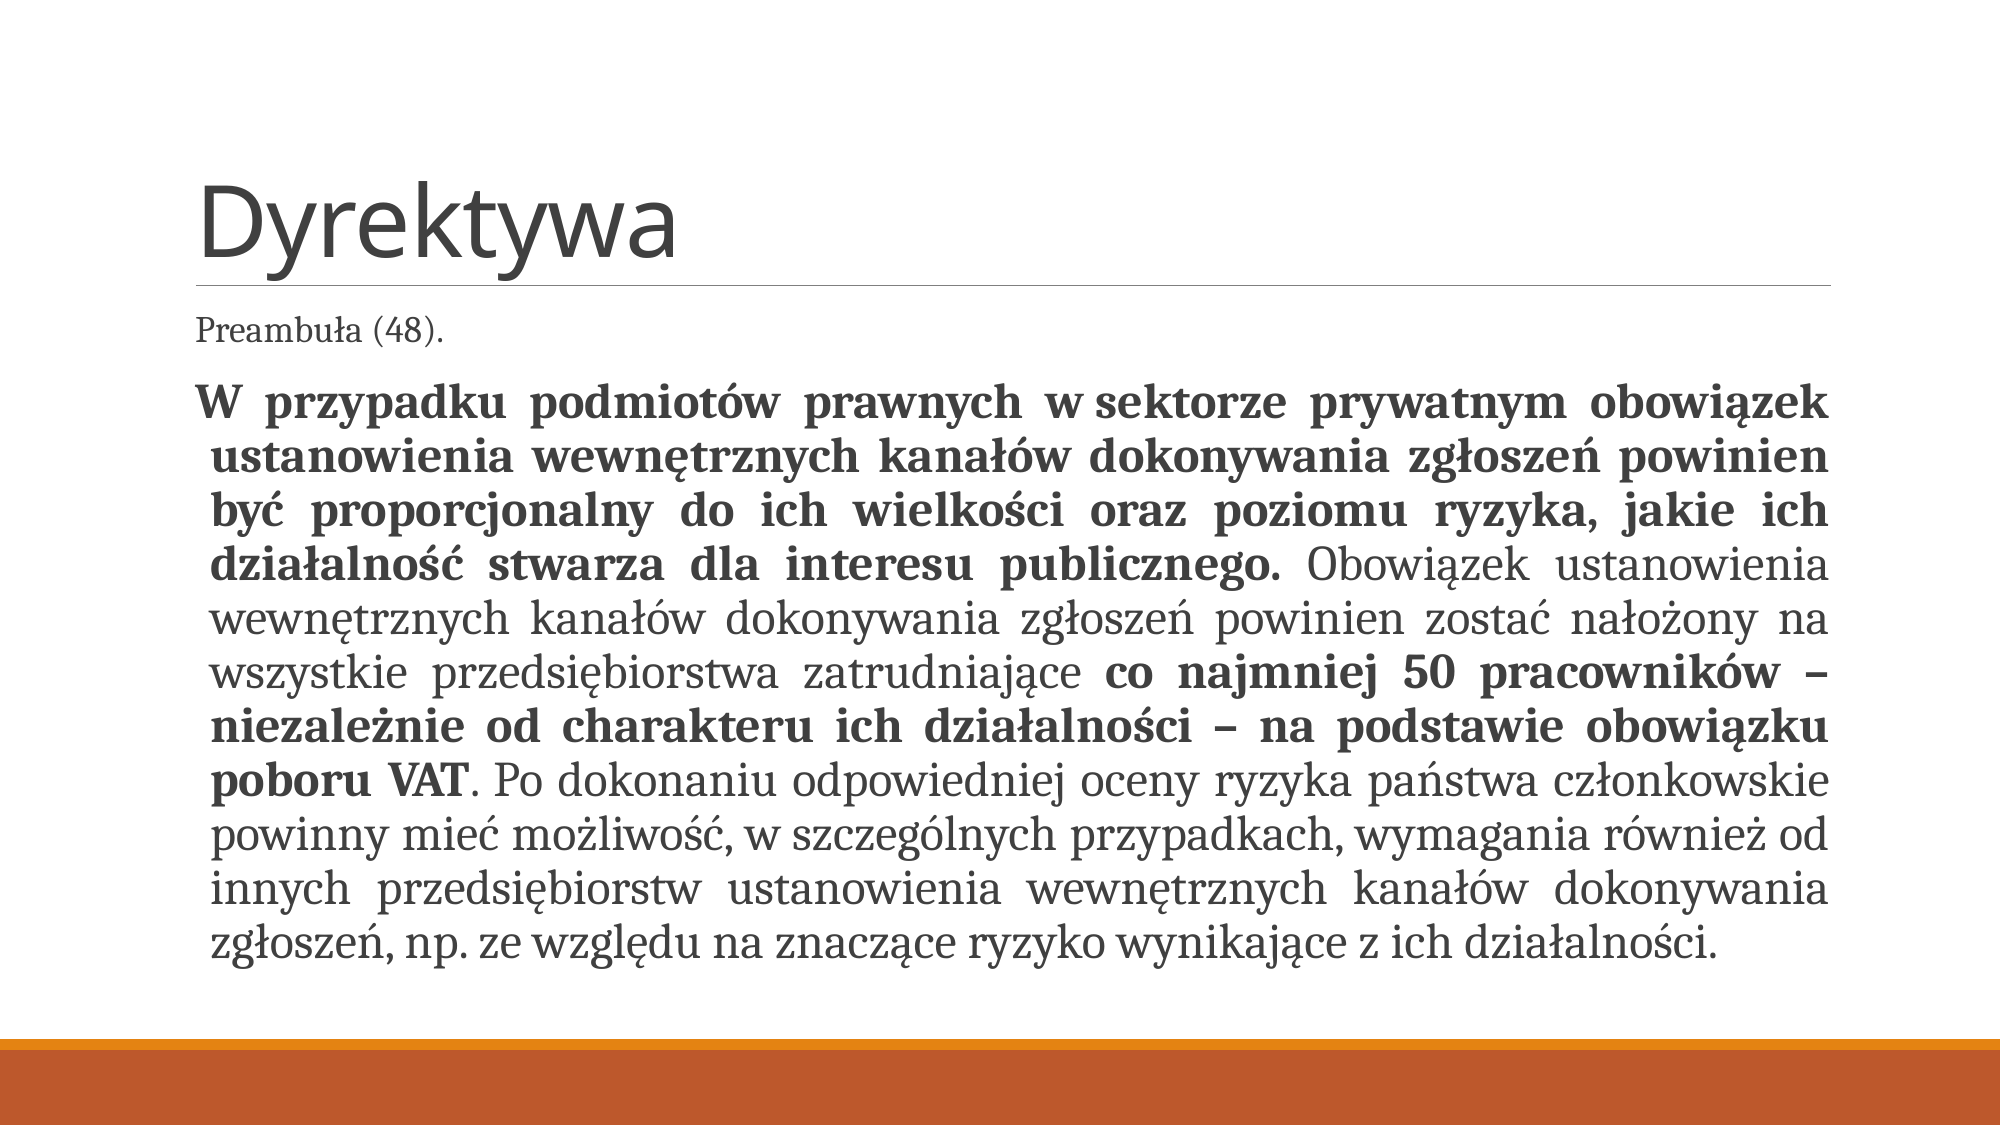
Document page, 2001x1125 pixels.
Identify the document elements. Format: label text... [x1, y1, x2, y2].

list Preambuła (48). W przypadku podmiotów prawnych w sektorze prywatnym obowiązek ustanowienia wewnętrznych kanałów dokonywania zgłoszeń powinien być proporcjonalny do ich wielkości oraz poziomu ryzyka, jakie ich działalność stwarza dla interesu publicznego. Obowiązek ustanowienia wewnętrznych kanałów dokonywania zgłoszeń powinien zostać nałożony na wszystkie przedsiębiorstwa zatrudniające co najmniej 50 pracowników – niezależnie od charakteru ich działalności – na podstawie obowiązku poboru VAT. Po dokonaniu odpowiedniej oceny ryzyka państwa członkowskie powinny mieć możliwość, w szczególnych przypadkach, wymagania również od innych przedsiębiorstw ustanowienia wewnętrznych kanałów dokonywania zgłoszeń, np. ze względu na znaczące ryzyko wynikające z ich działalności. [180, 302, 1831, 1047]
title Dyrektywa [180, 47, 1831, 286]
